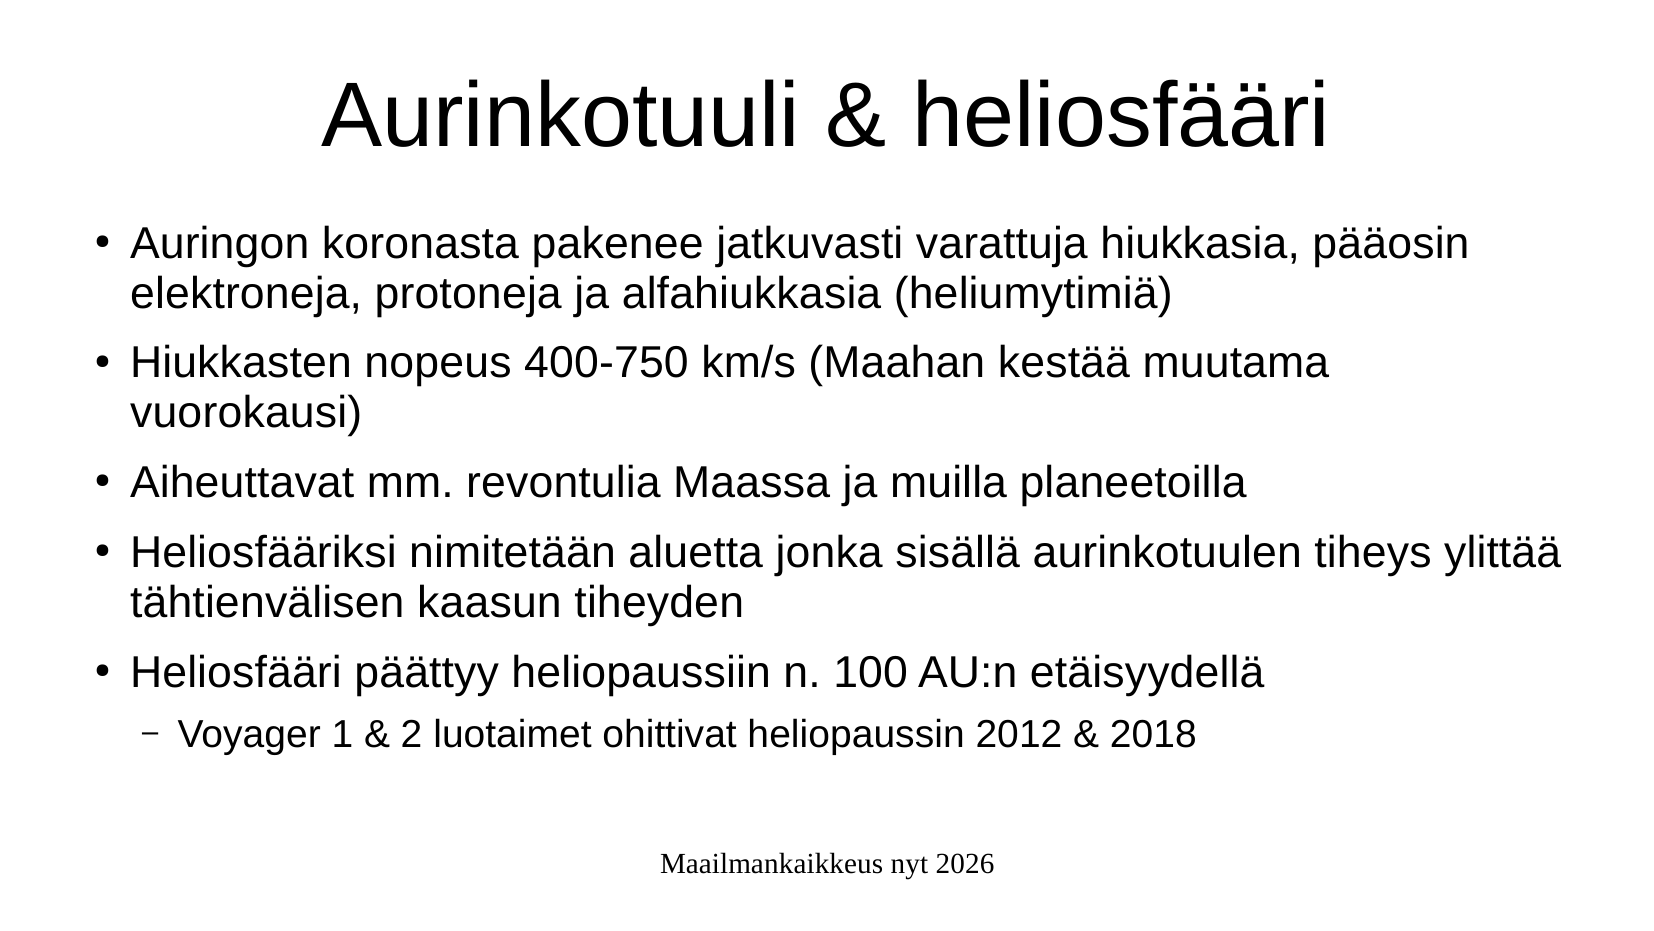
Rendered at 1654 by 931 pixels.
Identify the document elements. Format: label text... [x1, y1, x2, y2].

list Auringon koronasta pakenee jatkuvasti varattuja hiukkasia, pääosin elektroneja, protoneja ja alfahiukkasia (heliumytimiä) Hiukkasten nopeus 400-750 km/s (Maahan kestää muutama vuorokausi) Aiheuttavat mm. revontulia Maassa ja muilla planeetoilla Heliosfääriksi nimitetään aluetta jonka sisällä aurinkotuulen tiheys ylittää tähtienvälisen kaasun tiheyden Heliosfääri päättyy heliopaussiin n. 100 AU:n etäisyydellä Voyager 1 & 2 luotaimet ohittivat heliopaussin 2012 & 2018 [82, 217, 1571, 758]
title Aurinkotuuli & heliosfääri [82, 37, 1571, 193]
